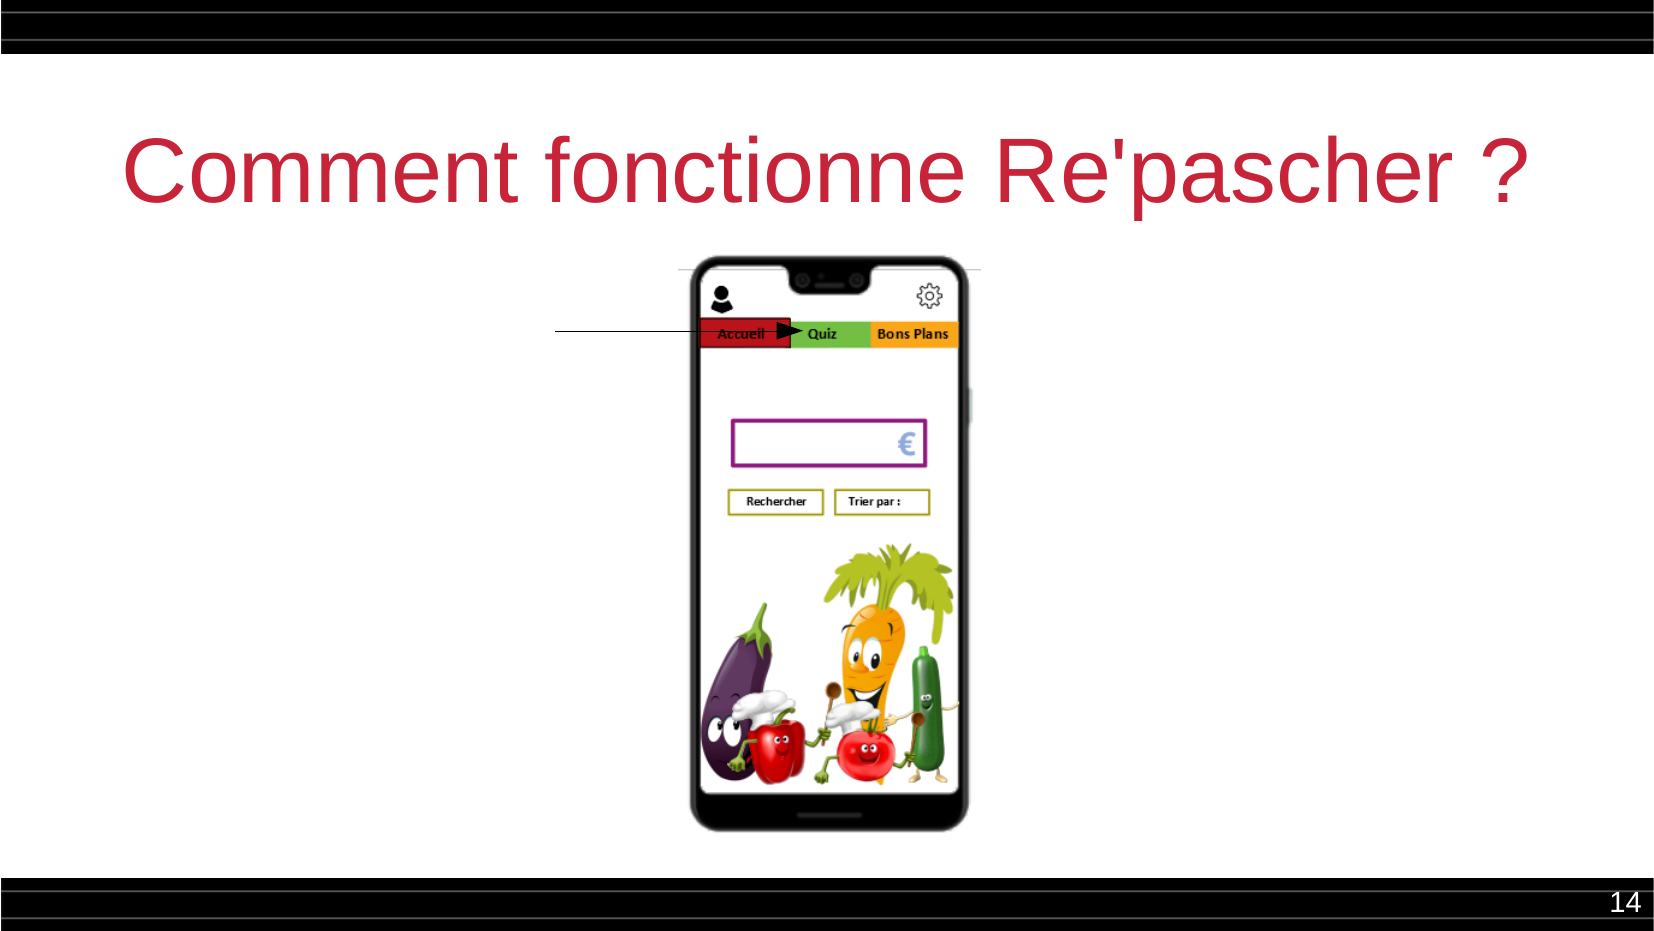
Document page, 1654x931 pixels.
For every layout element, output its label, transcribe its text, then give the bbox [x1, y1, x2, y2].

picture [1, 878, 1654, 931]
picture [678, 250, 981, 839]
picture [1, 0, 1654, 54]
title Comment fonctionne Re'pascher ? [82, 92, 1571, 249]
